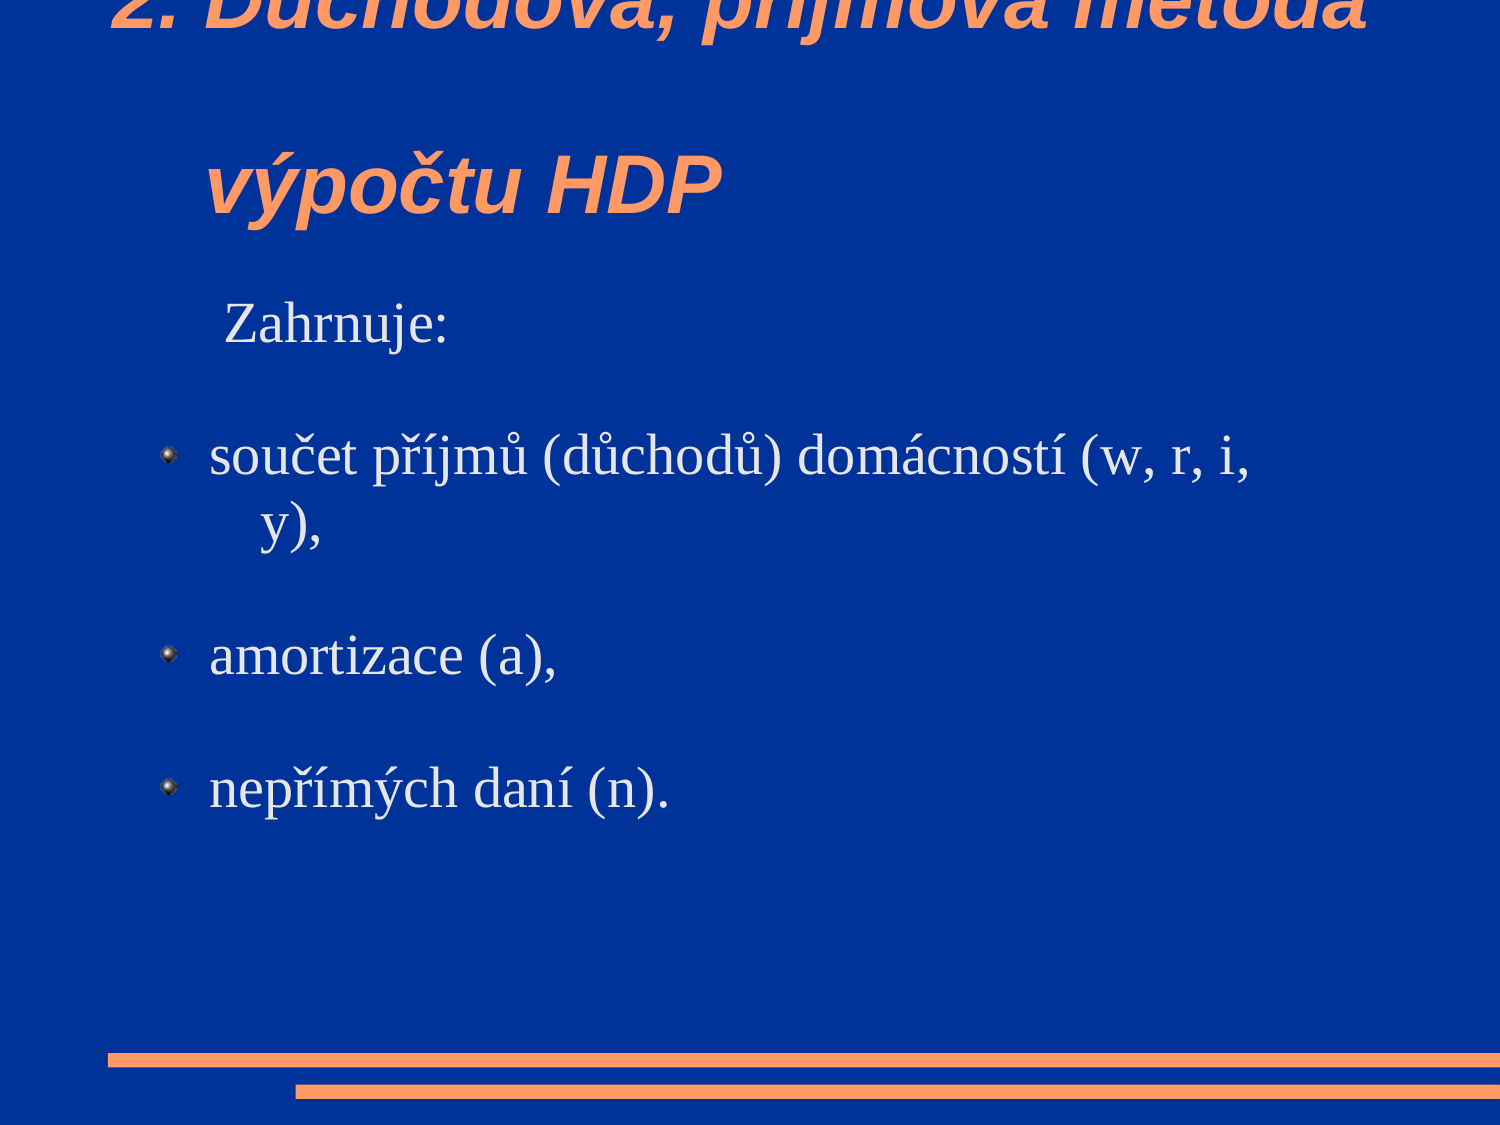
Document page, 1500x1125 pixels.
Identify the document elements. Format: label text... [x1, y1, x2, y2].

list Zahrnuje: součet příjmů (důchodů) domácností (w, r, i, y), amortizace (a), nepřímých daní (n). [123, 219, 1321, 1024]
title 2. Důchodová, příjmová metoda výpočtu HDP [112, 0, 1393, 326]
